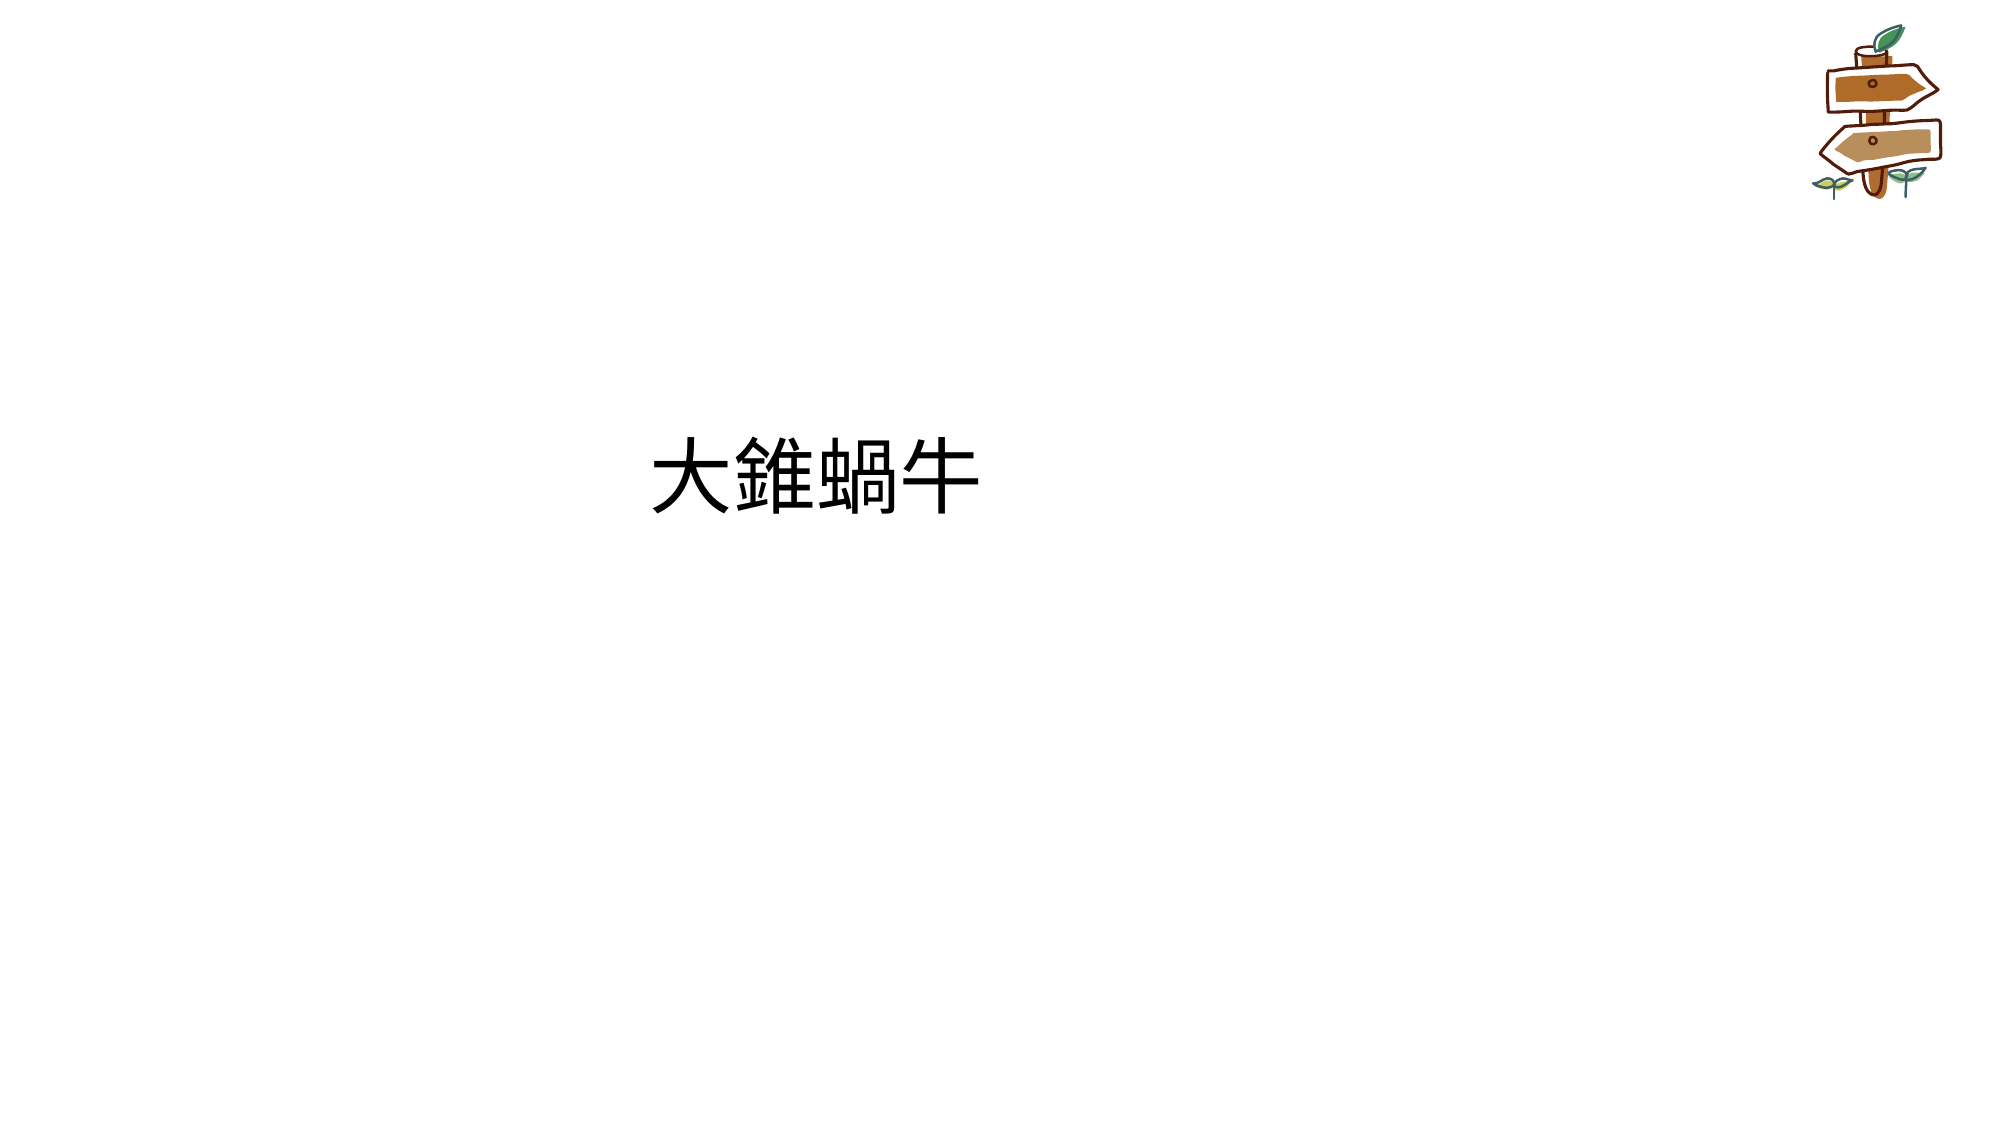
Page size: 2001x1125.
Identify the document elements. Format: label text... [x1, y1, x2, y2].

picture [1811, 24, 1944, 201]
text_box 大錐蝸牛 [634, 416, 1424, 634]
